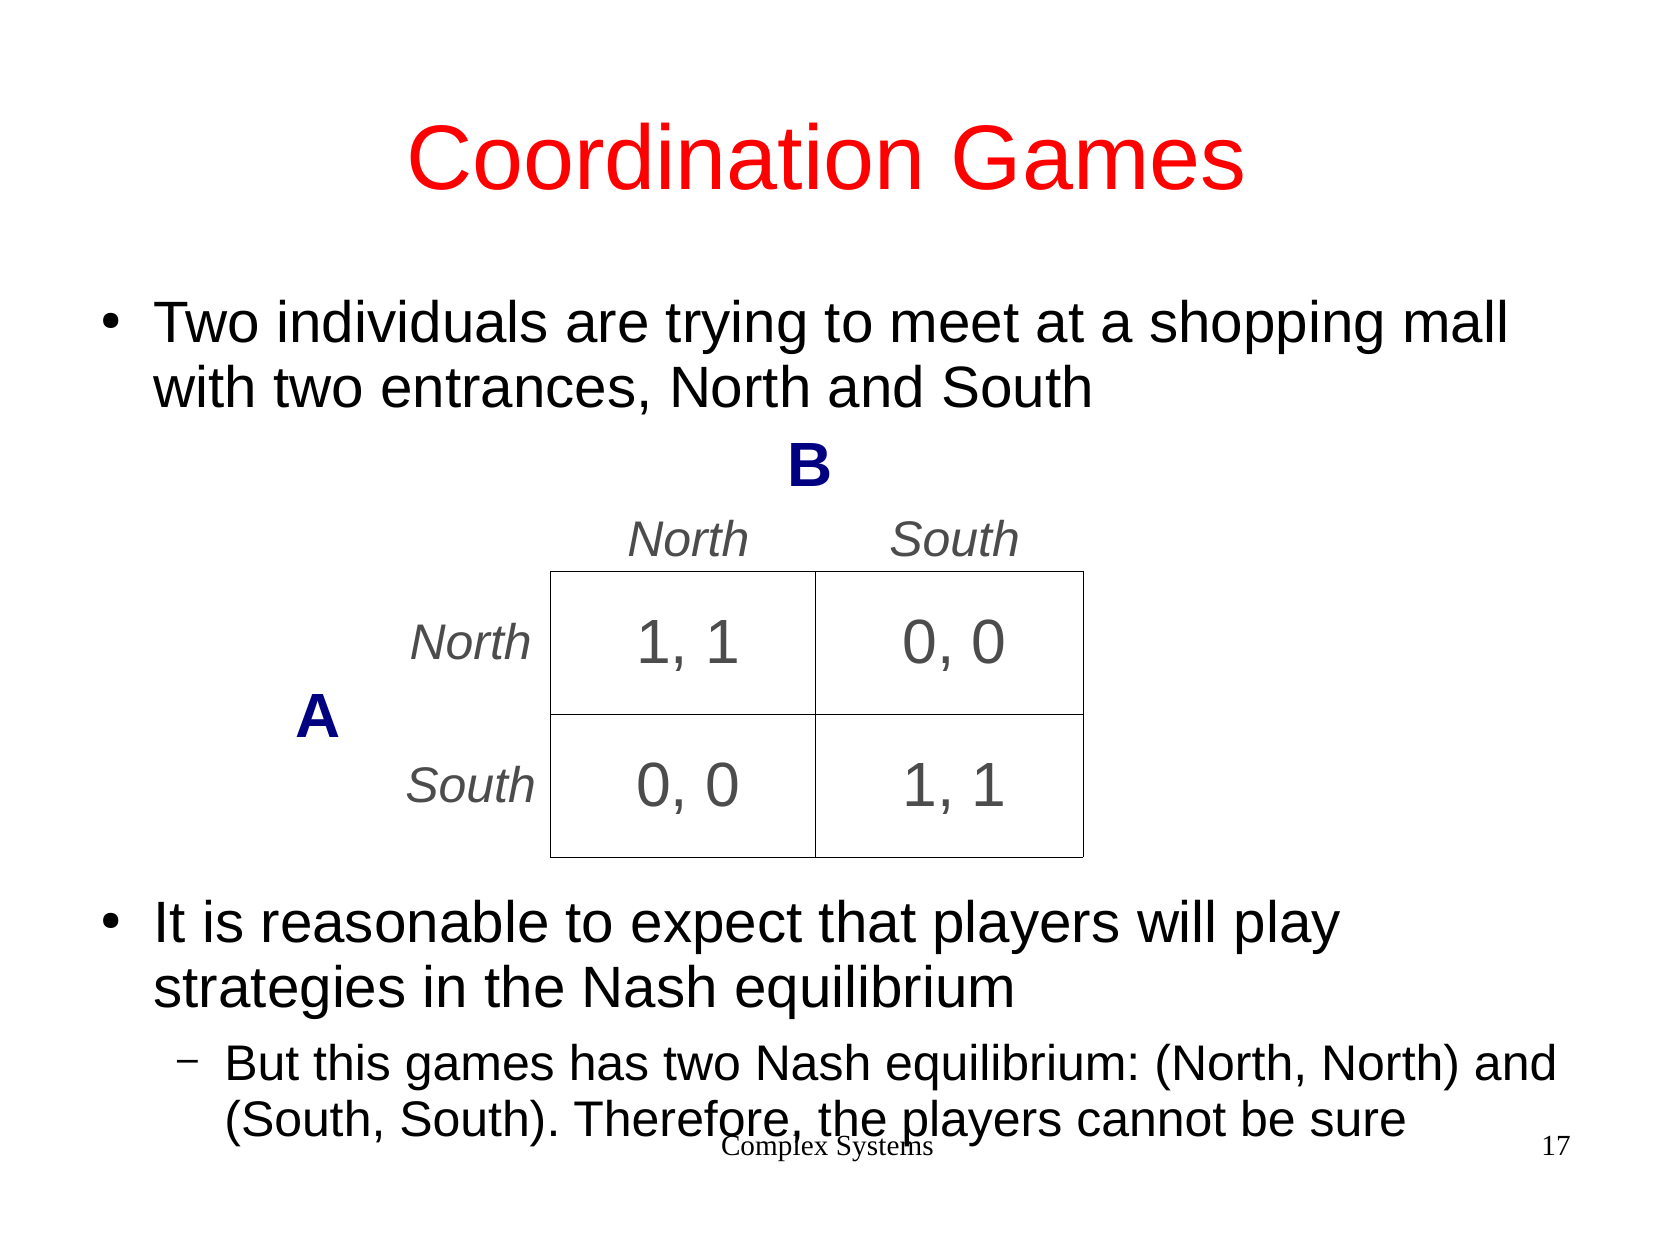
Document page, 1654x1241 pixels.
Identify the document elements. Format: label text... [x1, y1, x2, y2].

table_header [380, 428, 550, 571]
table_cell South [380, 714, 550, 857]
list Two individuals are trying to meet at a shopping mall with two entrances, North and South It is reasonable to expect that players will play strategies in the Nash equilibrium But this games has two Nash equilibrium: (North, North) and (South, South). Therefore, the players cannot be sure [82, 290, 1571, 1147]
table_cell 1, 1 [551, 572, 815, 714]
table_header North [550, 428, 815, 571]
table_header South [815, 428, 1083, 571]
table_cell North [380, 571, 550, 714]
table_cell 1, 1 [816, 715, 1083, 857]
table_cell 0, 0 [816, 572, 1083, 714]
text_box B [787, 424, 833, 500]
table_cell 0, 0 [551, 715, 815, 857]
title Coordination Games [82, 49, 1571, 257]
text_box A [295, 675, 341, 751]
